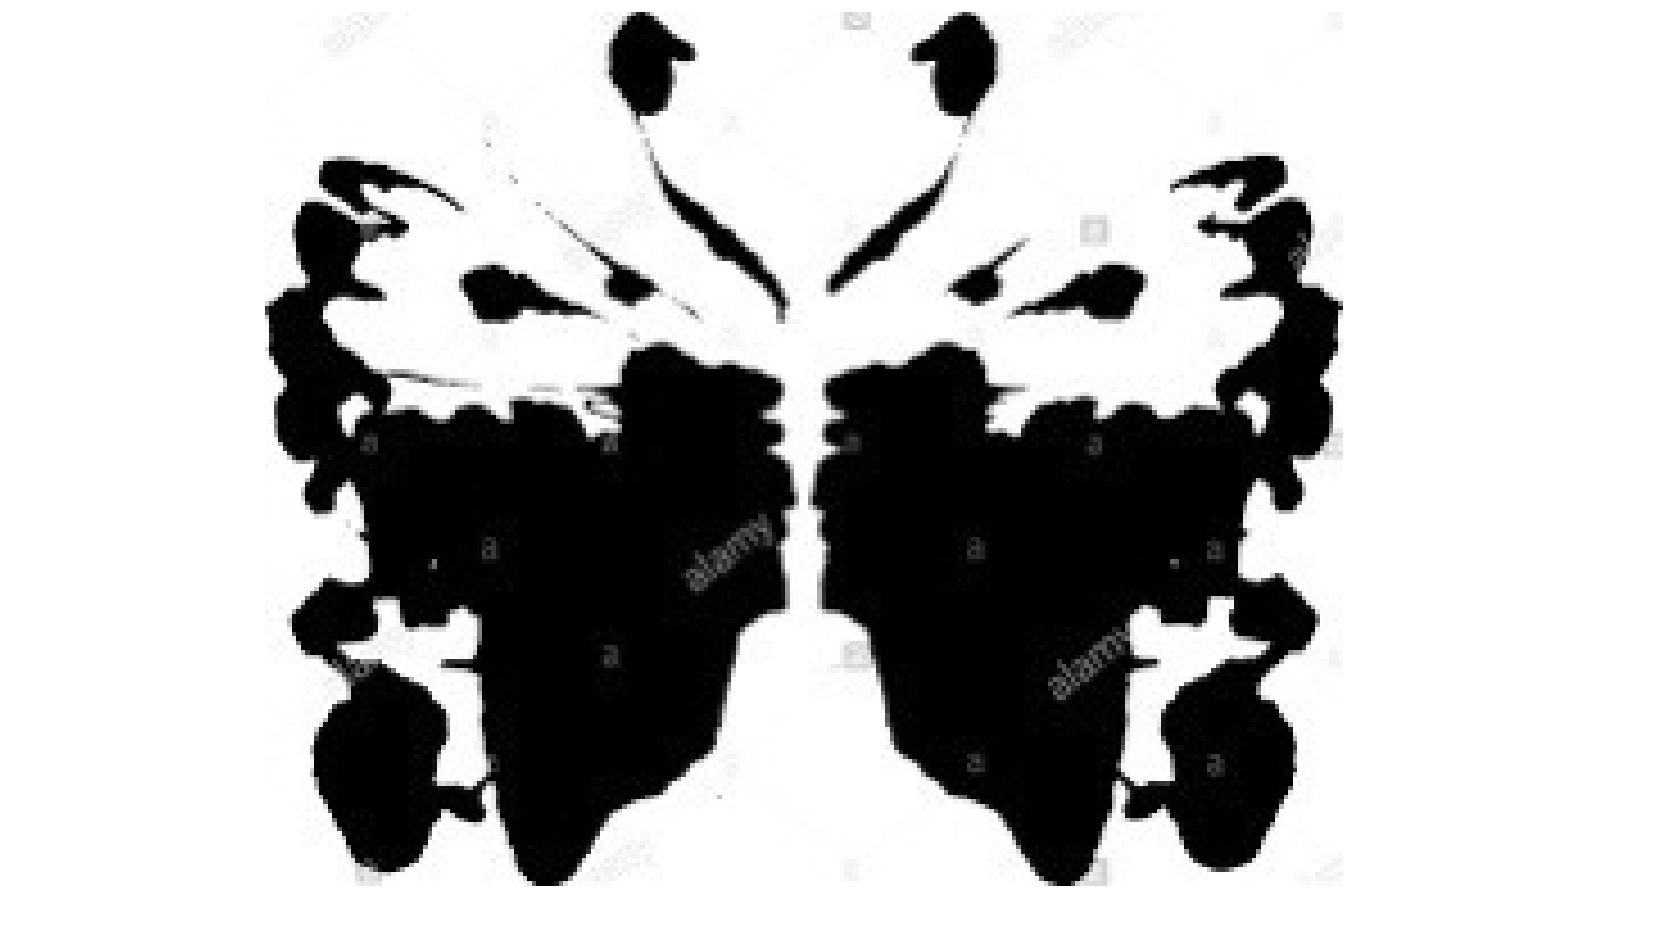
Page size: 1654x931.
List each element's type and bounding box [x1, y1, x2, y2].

picture [265, 12, 1343, 886]
